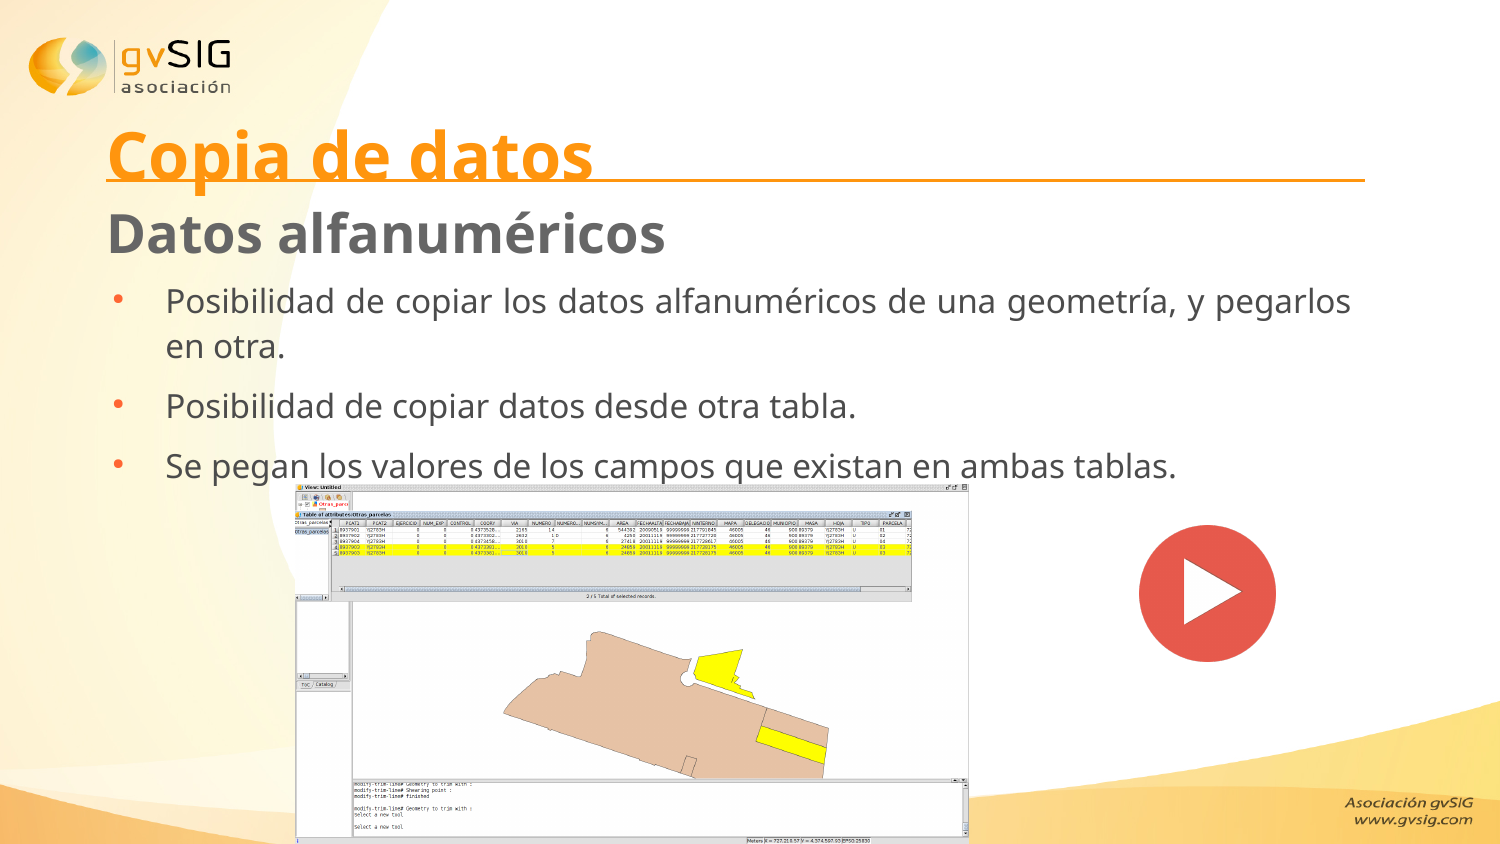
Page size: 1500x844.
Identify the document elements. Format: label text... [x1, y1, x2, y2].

text_box Datos alfanuméricos [106, 200, 1382, 265]
list Posibilidad de copiar los datos alfanuméricos de una geometría, y pegarlos en otra. Posibilidad de copiar datos desde otra tabla. Se pegan los valores de los campos que existan en ambas tablas. [94, 277, 1354, 532]
picture [0, 0, 1500, 844]
title Copia de datos [106, 115, 1457, 193]
